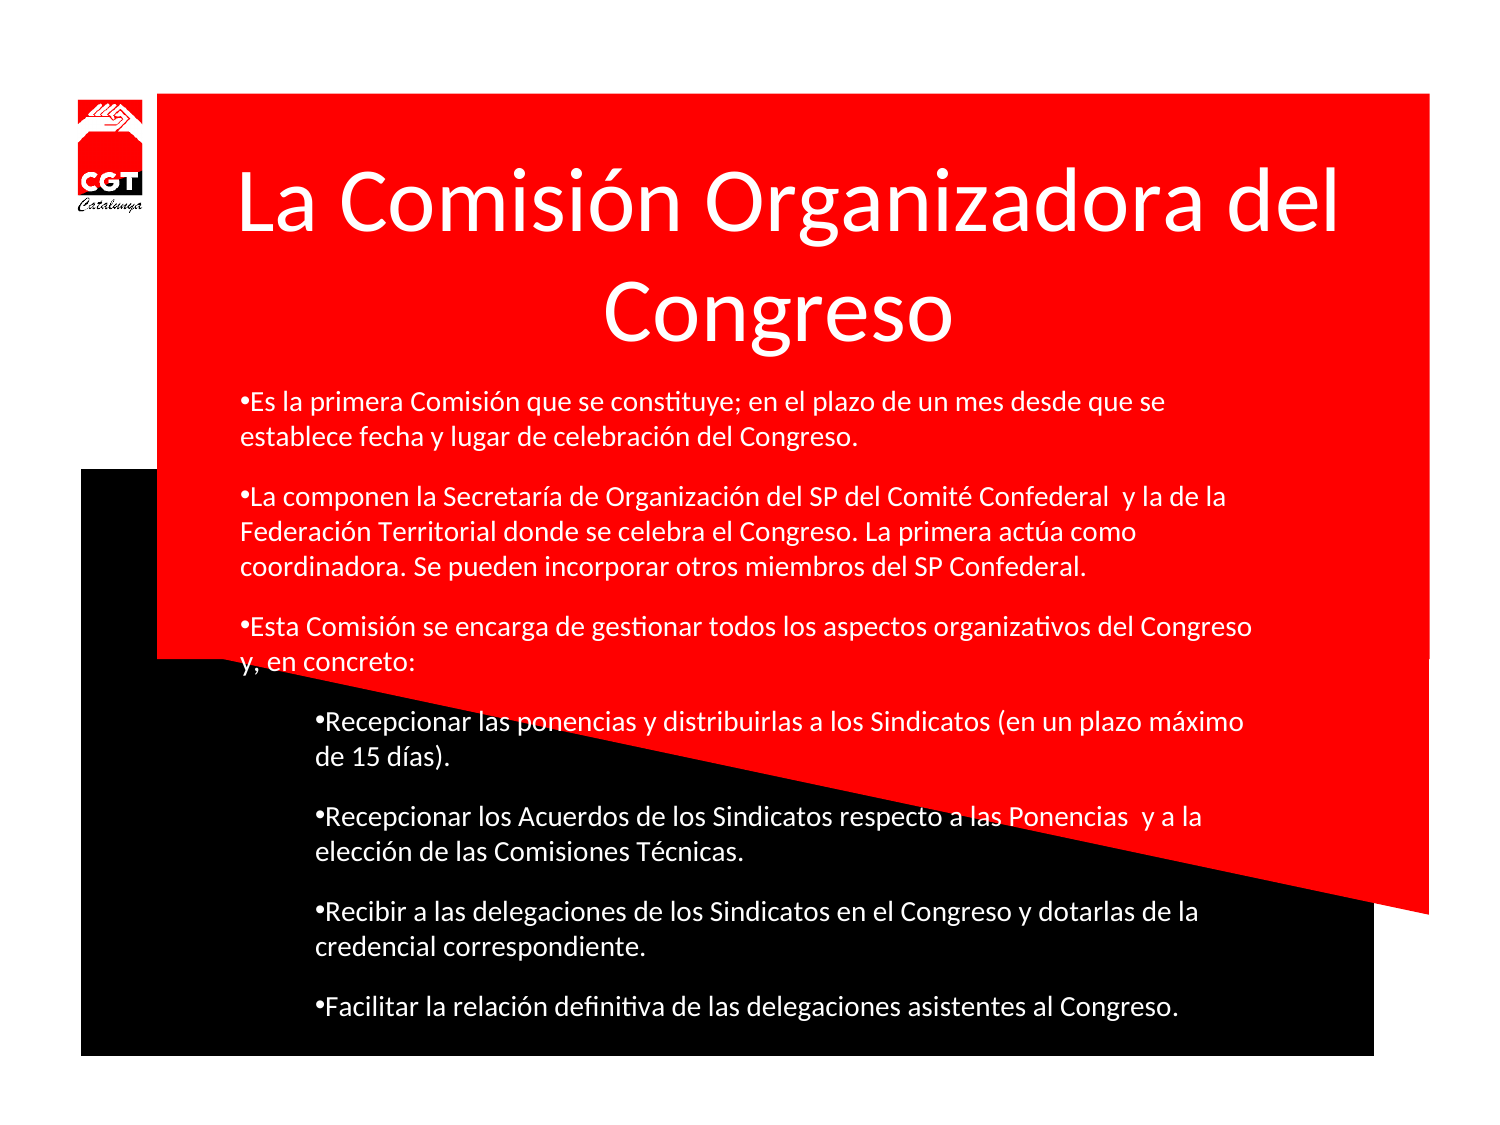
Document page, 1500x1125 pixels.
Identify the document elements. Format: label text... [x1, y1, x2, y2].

title La Comisión Organizadora del Congreso [152, 128, 1428, 370]
chart [70, 93, 153, 220]
text_box Es la primera Comisión que se constituye; en el plazo de un mes desde que se establece fecha y lugar de celebración del Congreso. La componen la Secretaría de Organización del SP del Comité Confederal y la de la Federación Territorial donde se celebra el Congreso. La primera actúa como coordinadora. Se pueden incorporar otros miembros del SP Confederal. Esta Comisión se encarga de gestionar todos los aspectos organizativos del Congreso y, en concreto: Recepcionar las ponencias y distribuirlas a los Sindicatos (en un plazo máximo de 15 días). Recepcionar los Acuerdos de los Sindicatos respecto a las Ponencias y a la elección de las Comisiones Técnicas. Recibir a las delegaciones de los Sindicatos en el Congreso y dotarlas de la credencial correspondiente. Facilitar la relación definitiva de las delegaciones asistentes al Congreso. [225, 374, 1276, 1043]
text_box [81, 93, 1430, 1055]
